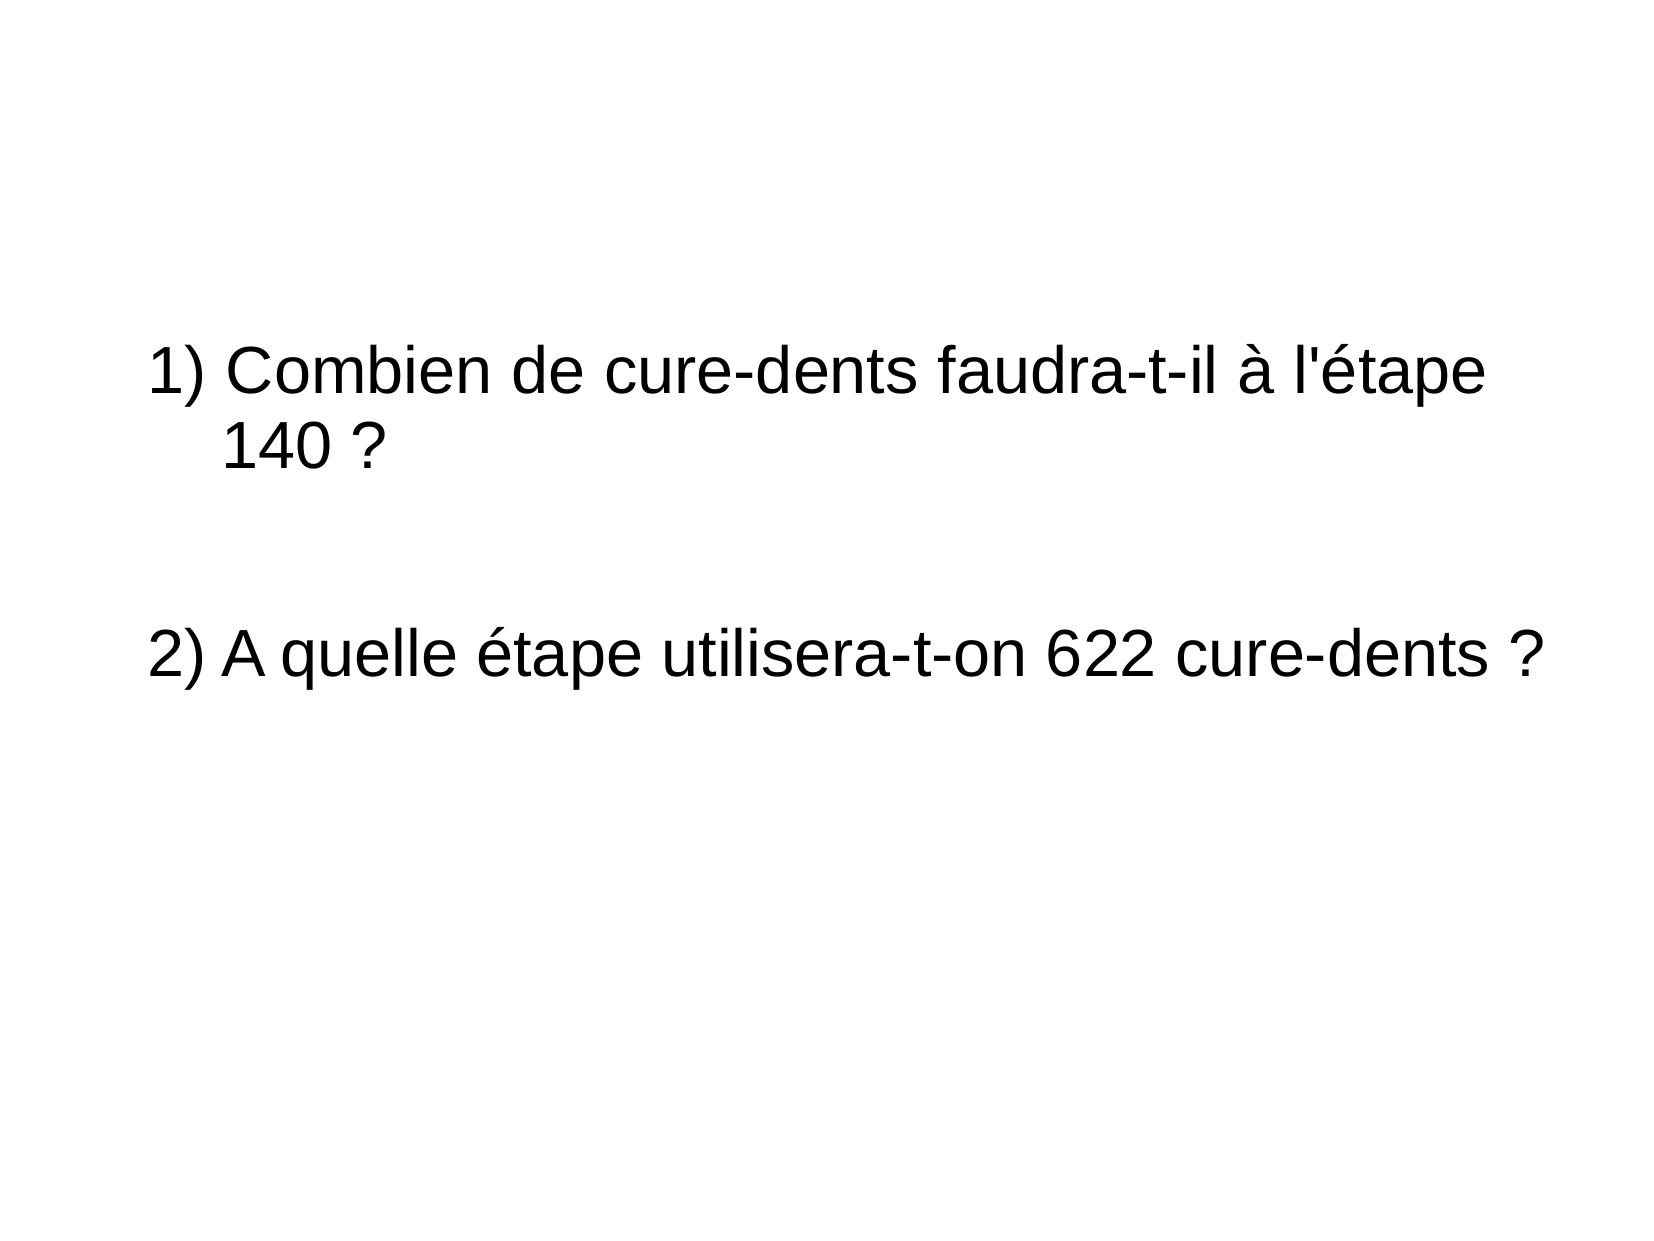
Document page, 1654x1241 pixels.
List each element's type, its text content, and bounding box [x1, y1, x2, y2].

list 1) Combien de cure-dents faudra-t-il à l'étape 140 ? 2) A quelle étape utilisera-t-on 622 cure-dents ? [76, 333, 1565, 1152]
